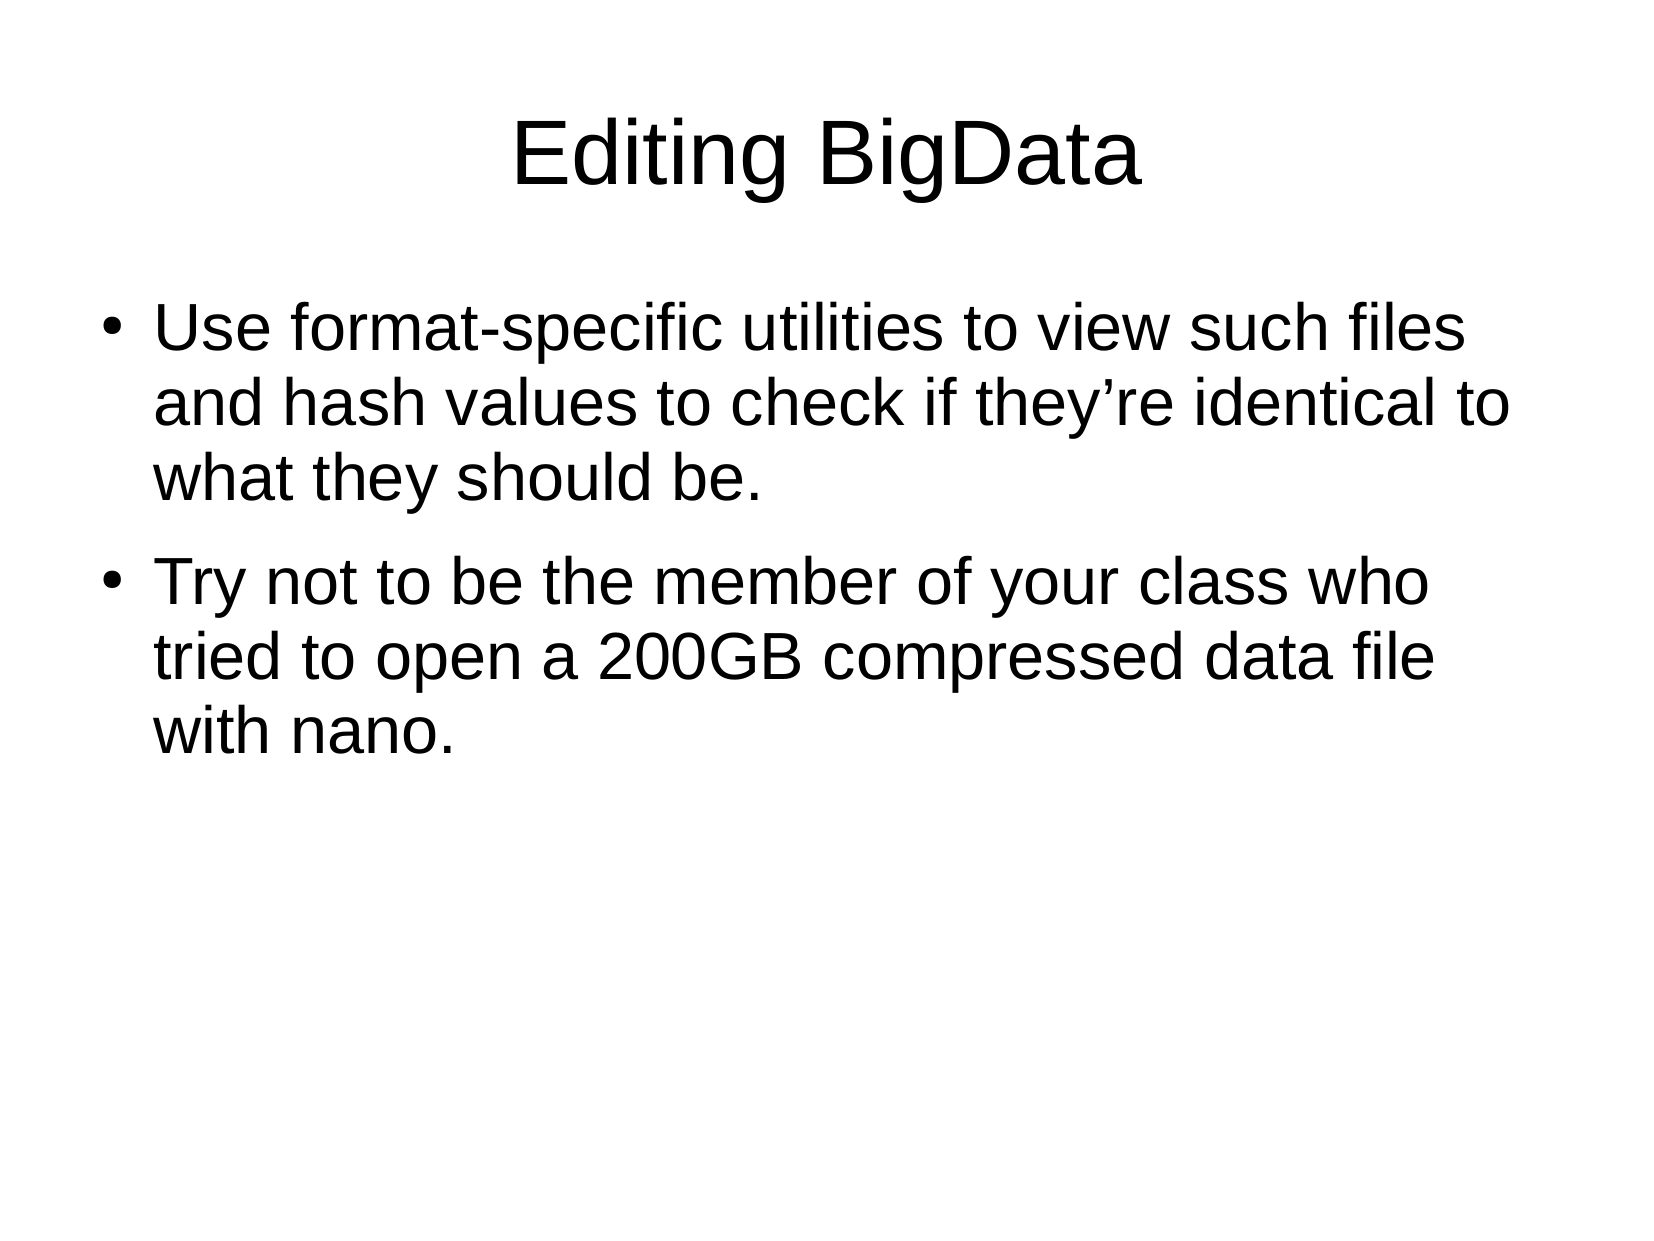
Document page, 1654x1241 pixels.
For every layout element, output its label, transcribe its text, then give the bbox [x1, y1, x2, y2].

title Editing BigData [82, 49, 1571, 257]
list Use format-specific utilities to view such files and hash values to check if they’re identical to what they should be. Try not to be the member of your class who tried to open a 200GB compressed data file with nano. [82, 290, 1538, 1010]
